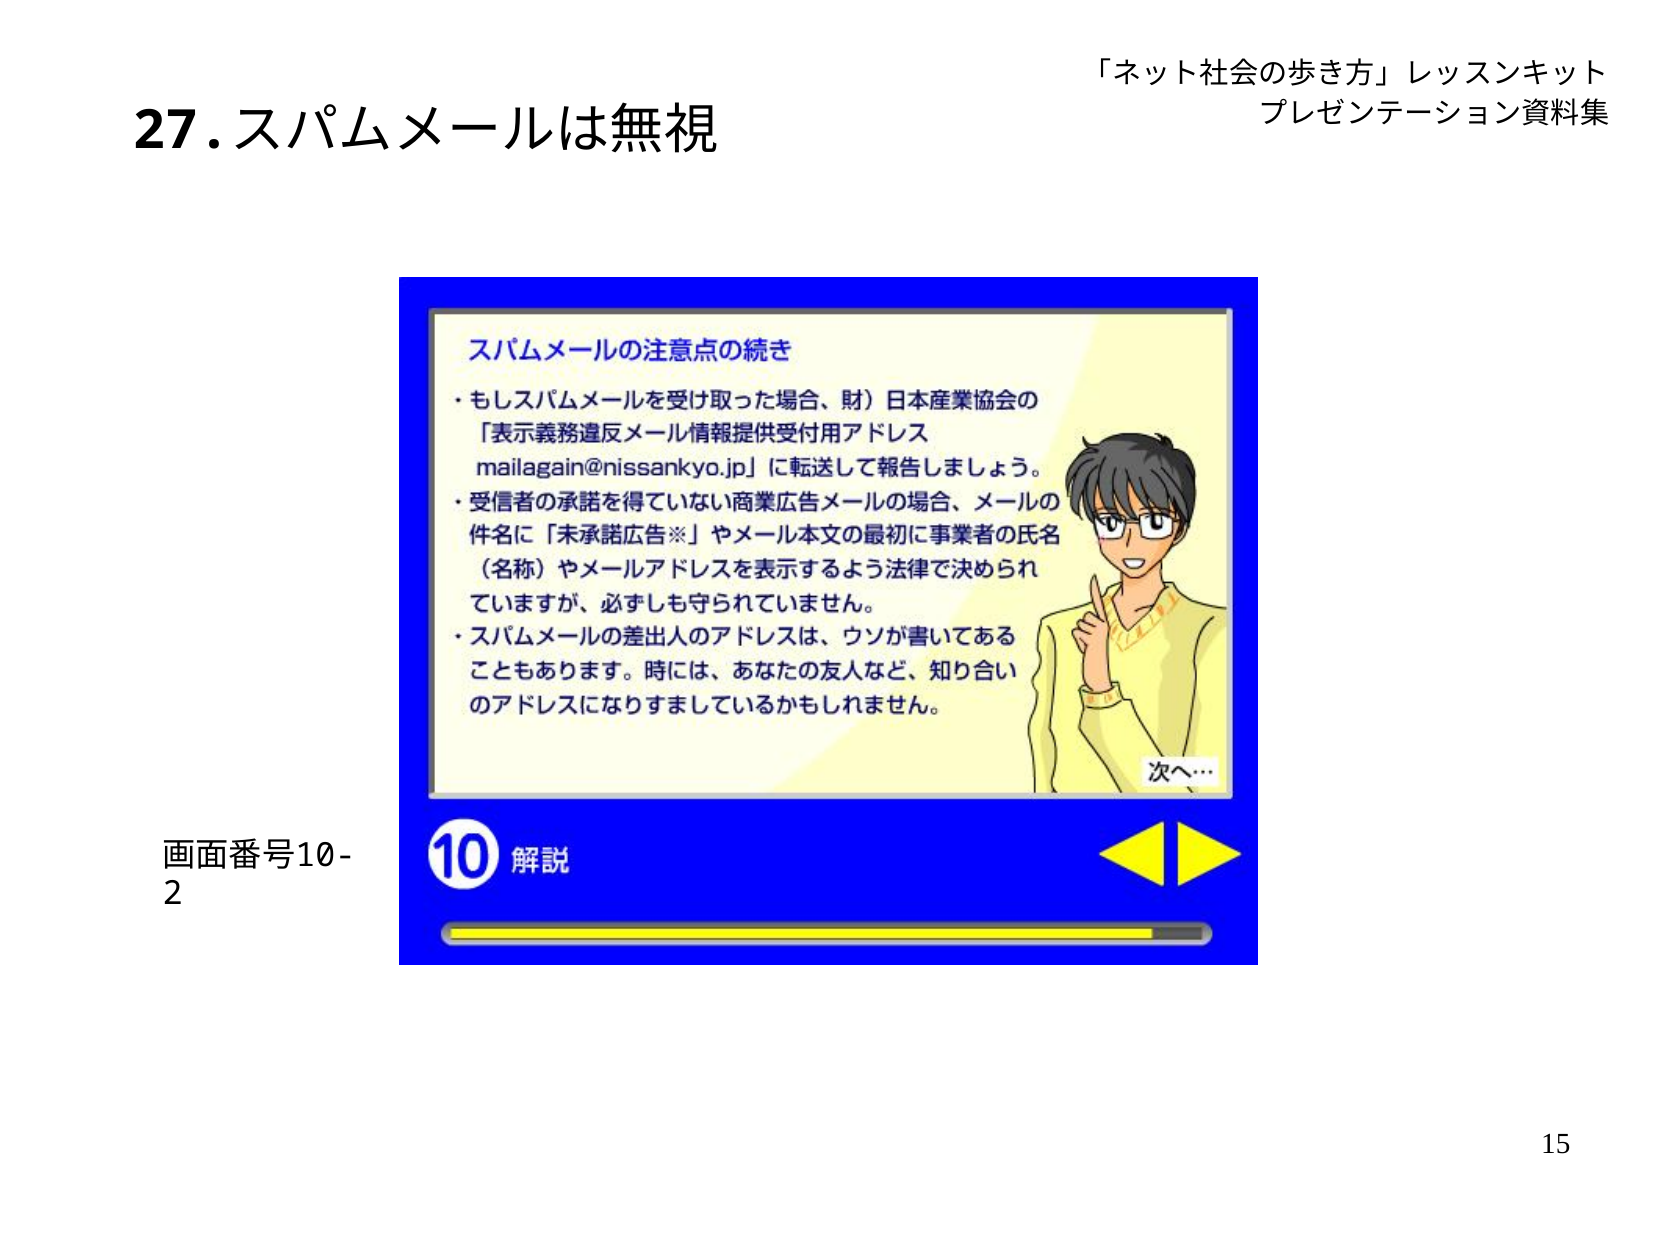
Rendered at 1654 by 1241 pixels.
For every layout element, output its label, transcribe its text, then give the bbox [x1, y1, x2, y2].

text_box 27.スパムメールは無視 [118, 88, 1241, 169]
text_box 「ネット社会の歩き方」レッスンキット プレゼンテーション資料集 [1062, 44, 1625, 139]
picture [399, 277, 1258, 965]
text_box 画面番号10-2 [147, 826, 384, 920]
